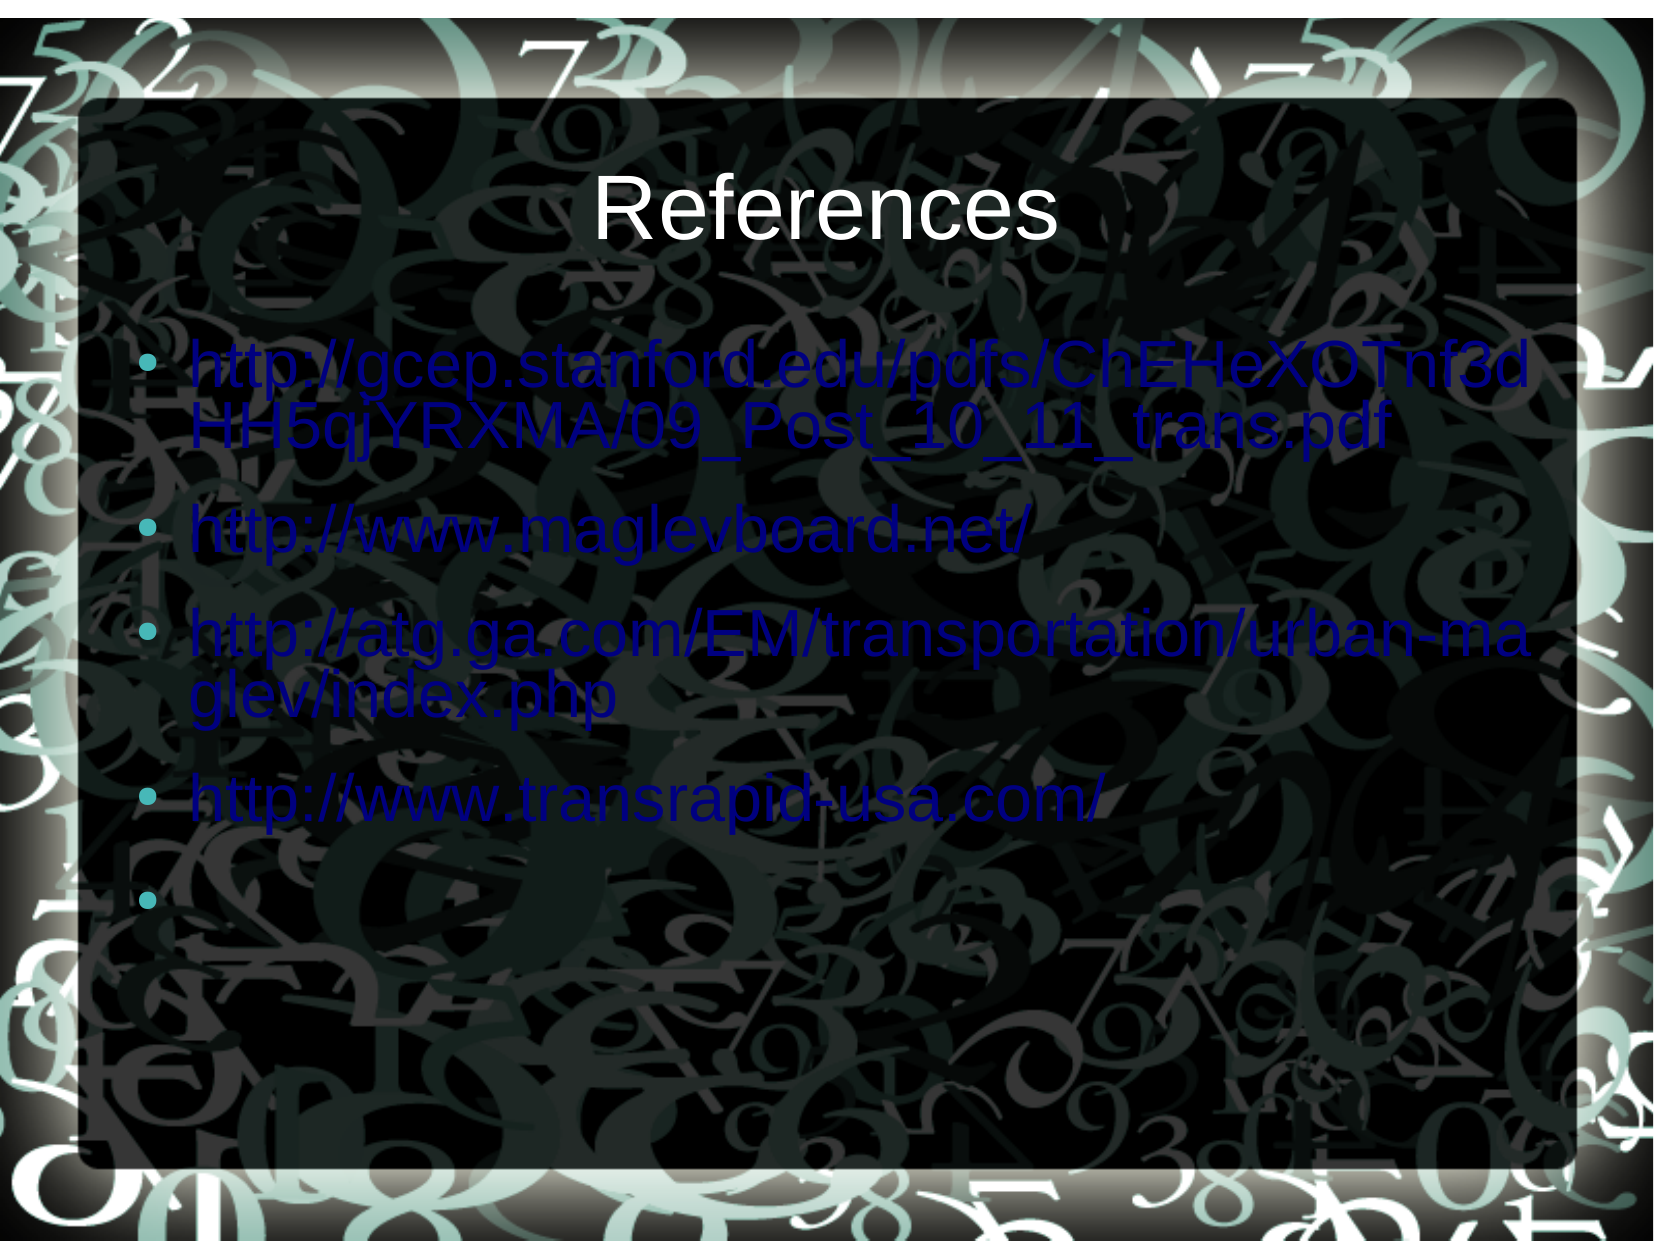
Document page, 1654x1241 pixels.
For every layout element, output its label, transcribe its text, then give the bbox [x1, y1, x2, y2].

title References [82, 105, 1571, 310]
list http://gcep.stanford.edu/pdfs/ChEHeXOTnf3dHH5qjYRXMA/09_Post_10_11_trans.pdf http://www.maglevboard.net/ http://atg.ga.com/EM/transportation/urban-maglev/index.php http://www.transrapid-usa.com/ [118, 327, 1541, 1031]
picture [0, 18, 1654, 1241]
